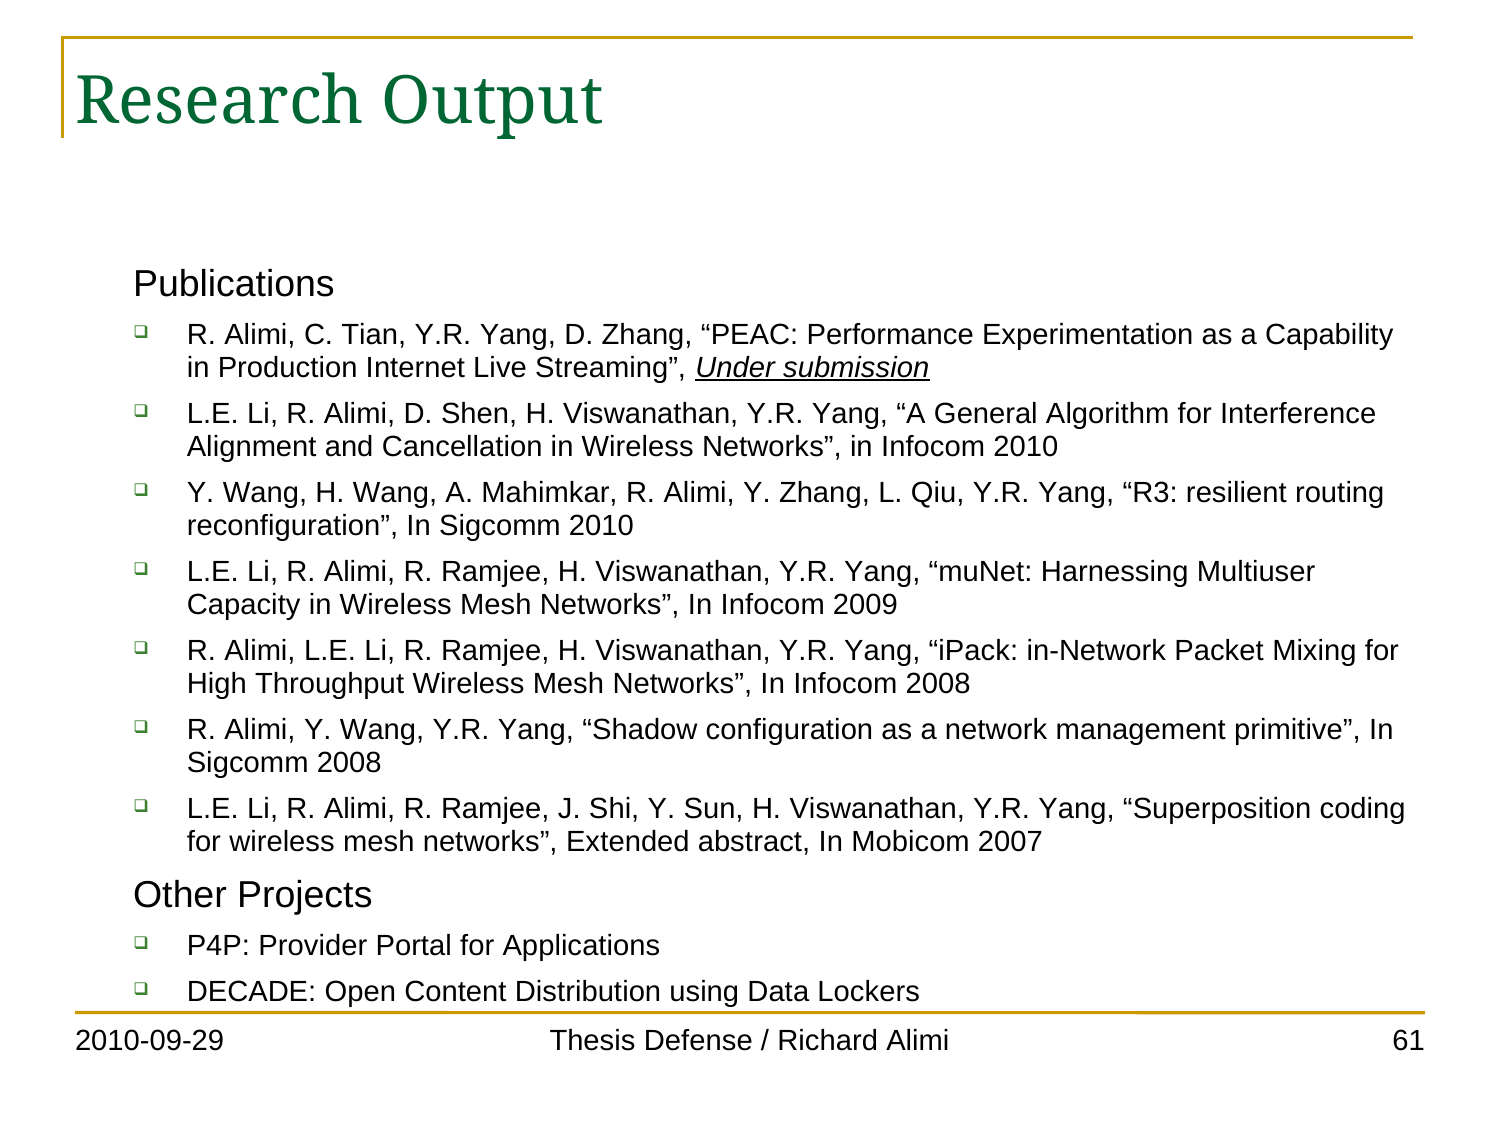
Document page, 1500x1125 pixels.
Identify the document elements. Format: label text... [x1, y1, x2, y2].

list Publications R. Alimi, C. Tian, Y.R. Yang, D. Zhang, “PEAC: Performance Experimentation as a Capability in Production Internet Live Streaming”, Under submission L.E. Li, R. Alimi, D. Shen, H. Viswanathan, Y.R. Yang, “A General Algorithm for Interference Alignment and Cancellation in Wireless Networks”, in Infocom 2010 Y. Wang, H. Wang, A. Mahimkar, R. Alimi, Y. Zhang, L. Qiu, Y.R. Yang, “R3: resilient routing reconfiguration”, In Sigcomm 2010 L.E. Li, R. Alimi, R. Ramjee, H. Viswanathan, Y.R. Yang, “muNet: Harnessing Multiuser Capacity in Wireless Mesh Networks”, In Infocom 2009 R. Alimi, L.E. Li, R. Ramjee, H. Viswanathan, Y.R. Yang, “iPack: in-Network Packet Mixing for High Throughput Wireless Mesh Networks”, In Infocom 2008 R. Alimi, Y. Wang, Y.R. Yang, “Shadow configuration as a network management primitive”, In Sigcomm 2008 L.E. Li, R. Alimi, R. Ramjee, J. Shi, Y. Sun, H. Viswanathan, Y.R. Yang, “Superposition coding for wireless mesh networks”, Extended abstract, In Mobicom 2007 Other Projects P4P: Provider Portal for Applications DECADE: Open Content Distribution using Data Lockers [77, 262, 1425, 1009]
title Research Output [75, 52, 1425, 143]
